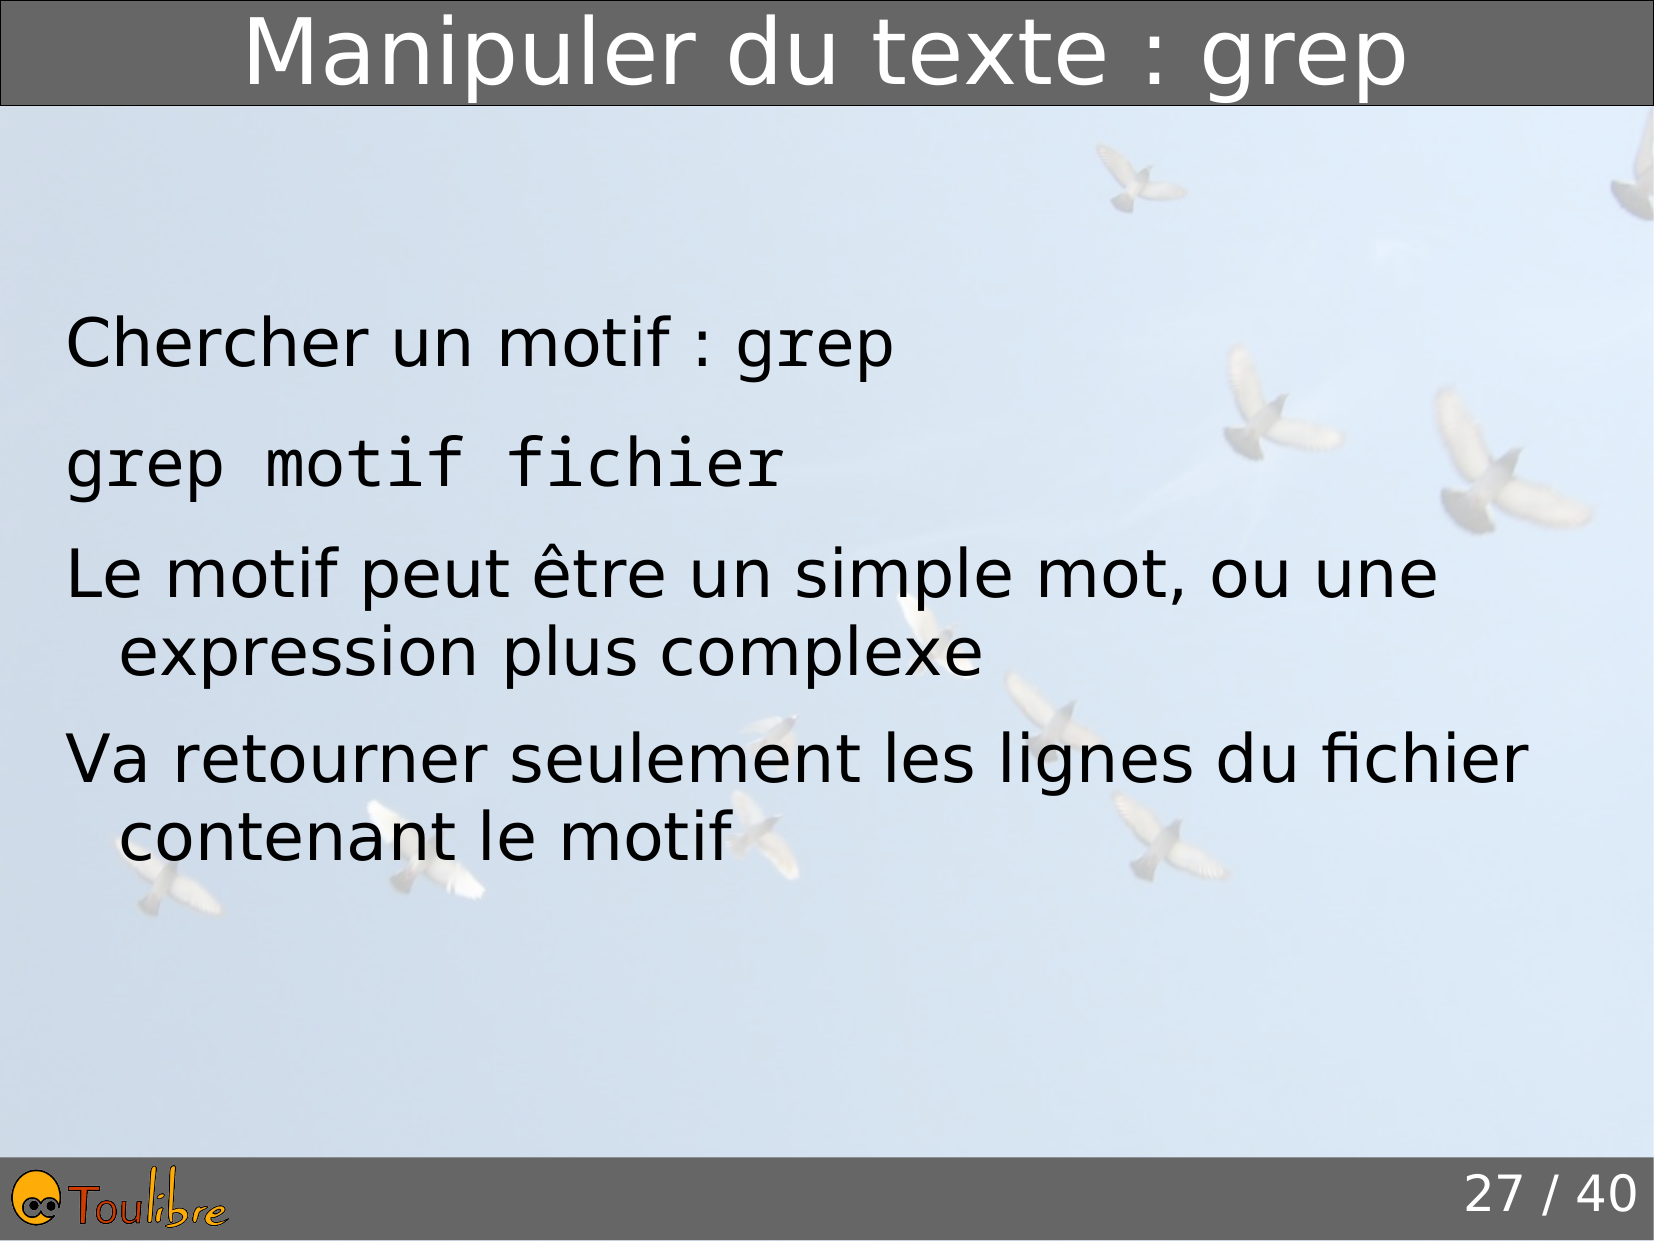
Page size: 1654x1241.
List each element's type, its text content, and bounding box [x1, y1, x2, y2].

title Manipuler du texte : grep [0, 0, 1654, 107]
list Chercher un motif : grep grep motif fichier Le motif peut être un simple mot, ou une expression plus complexe Va retourner seulement les lignes du fichier contenant le motif [47, 295, 1536, 880]
picture [11, 1165, 229, 1228]
